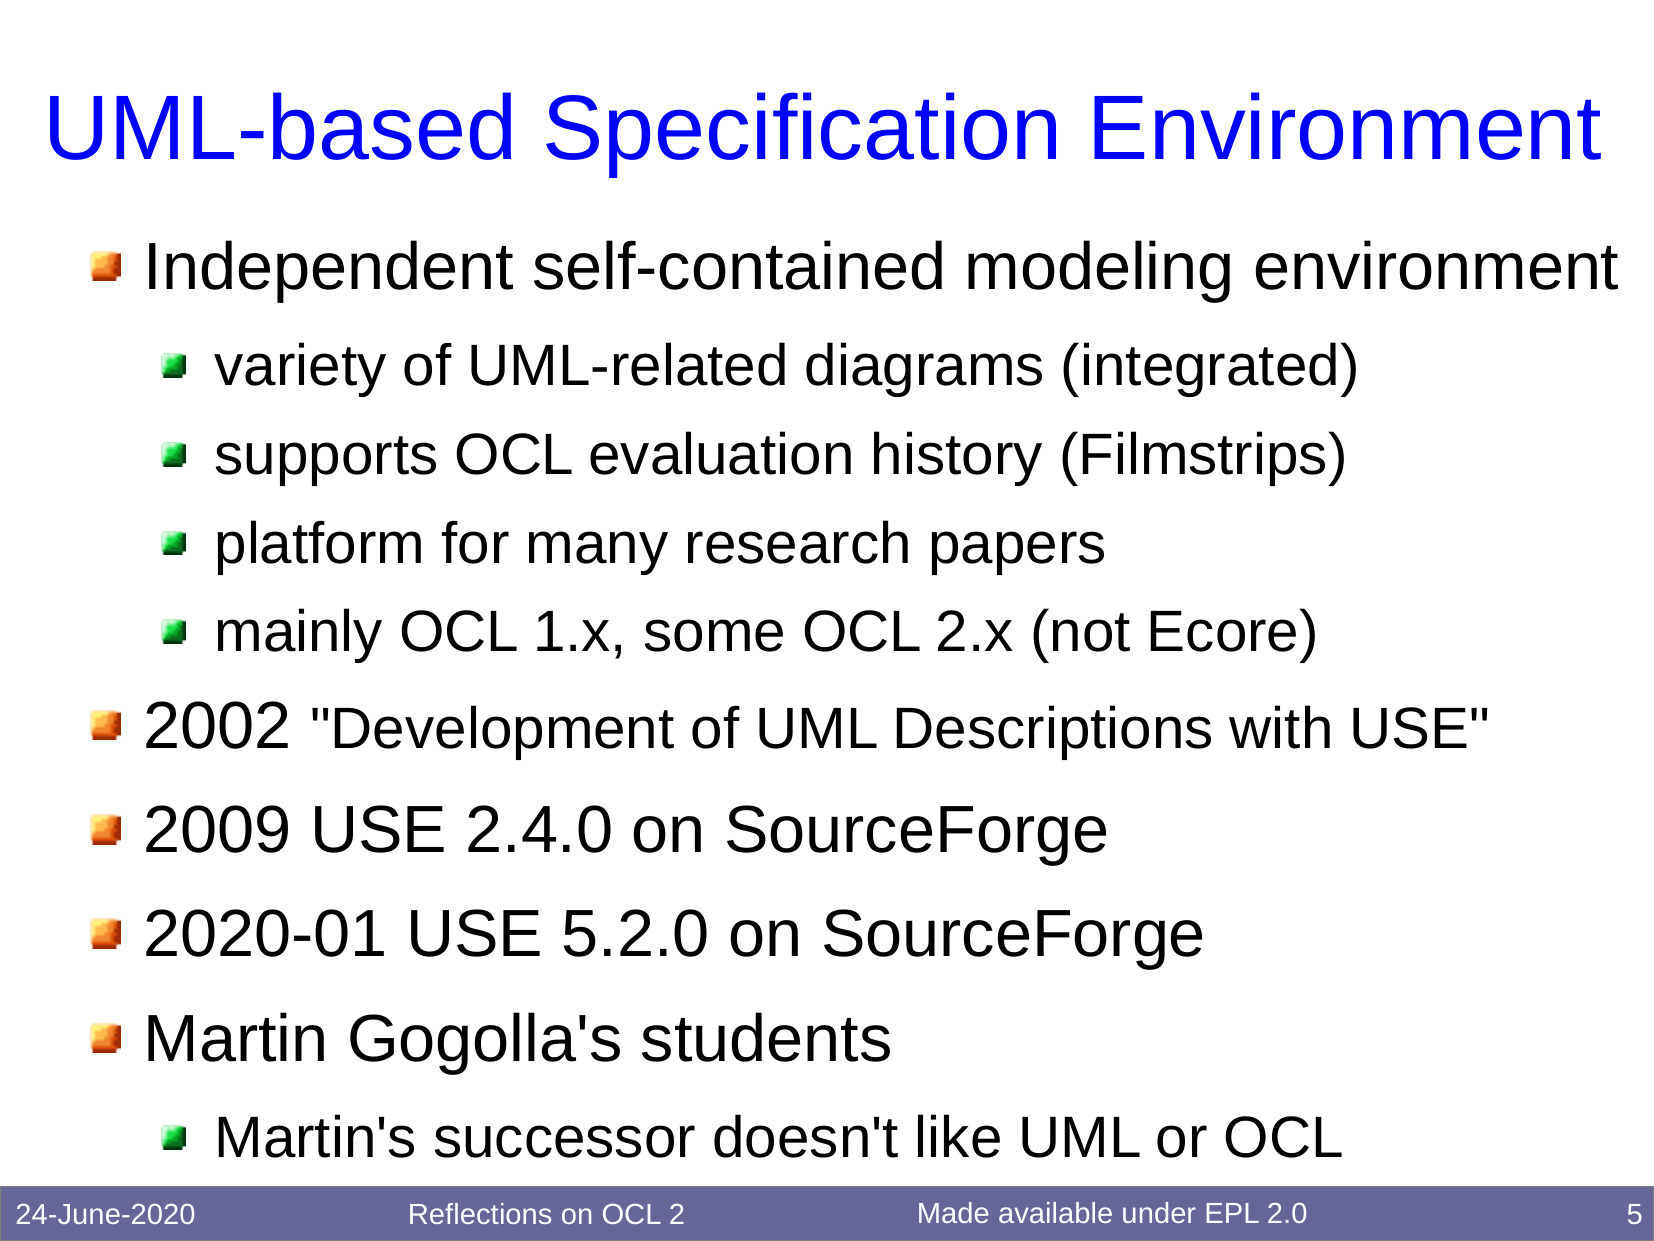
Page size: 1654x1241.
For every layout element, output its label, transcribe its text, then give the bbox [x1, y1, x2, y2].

title UML-based Specification Environment [31, 24, 1617, 232]
list Independent self-contained modeling environment variety of UML-related diagrams (integrated) supports OCL evaluation history (Filmstrips) platform for many research papers mainly OCL 1.x, some OCL 2.x (not Ecore) 2002 "Development of UML Descriptions with USE" 2009 USE 2.4.0 on SourceForge 2020-01 USE 5.2.0 on SourceForge Martin Gogolla's students Martin's successor doesn't like UML or OCL [72, 228, 1625, 1170]
